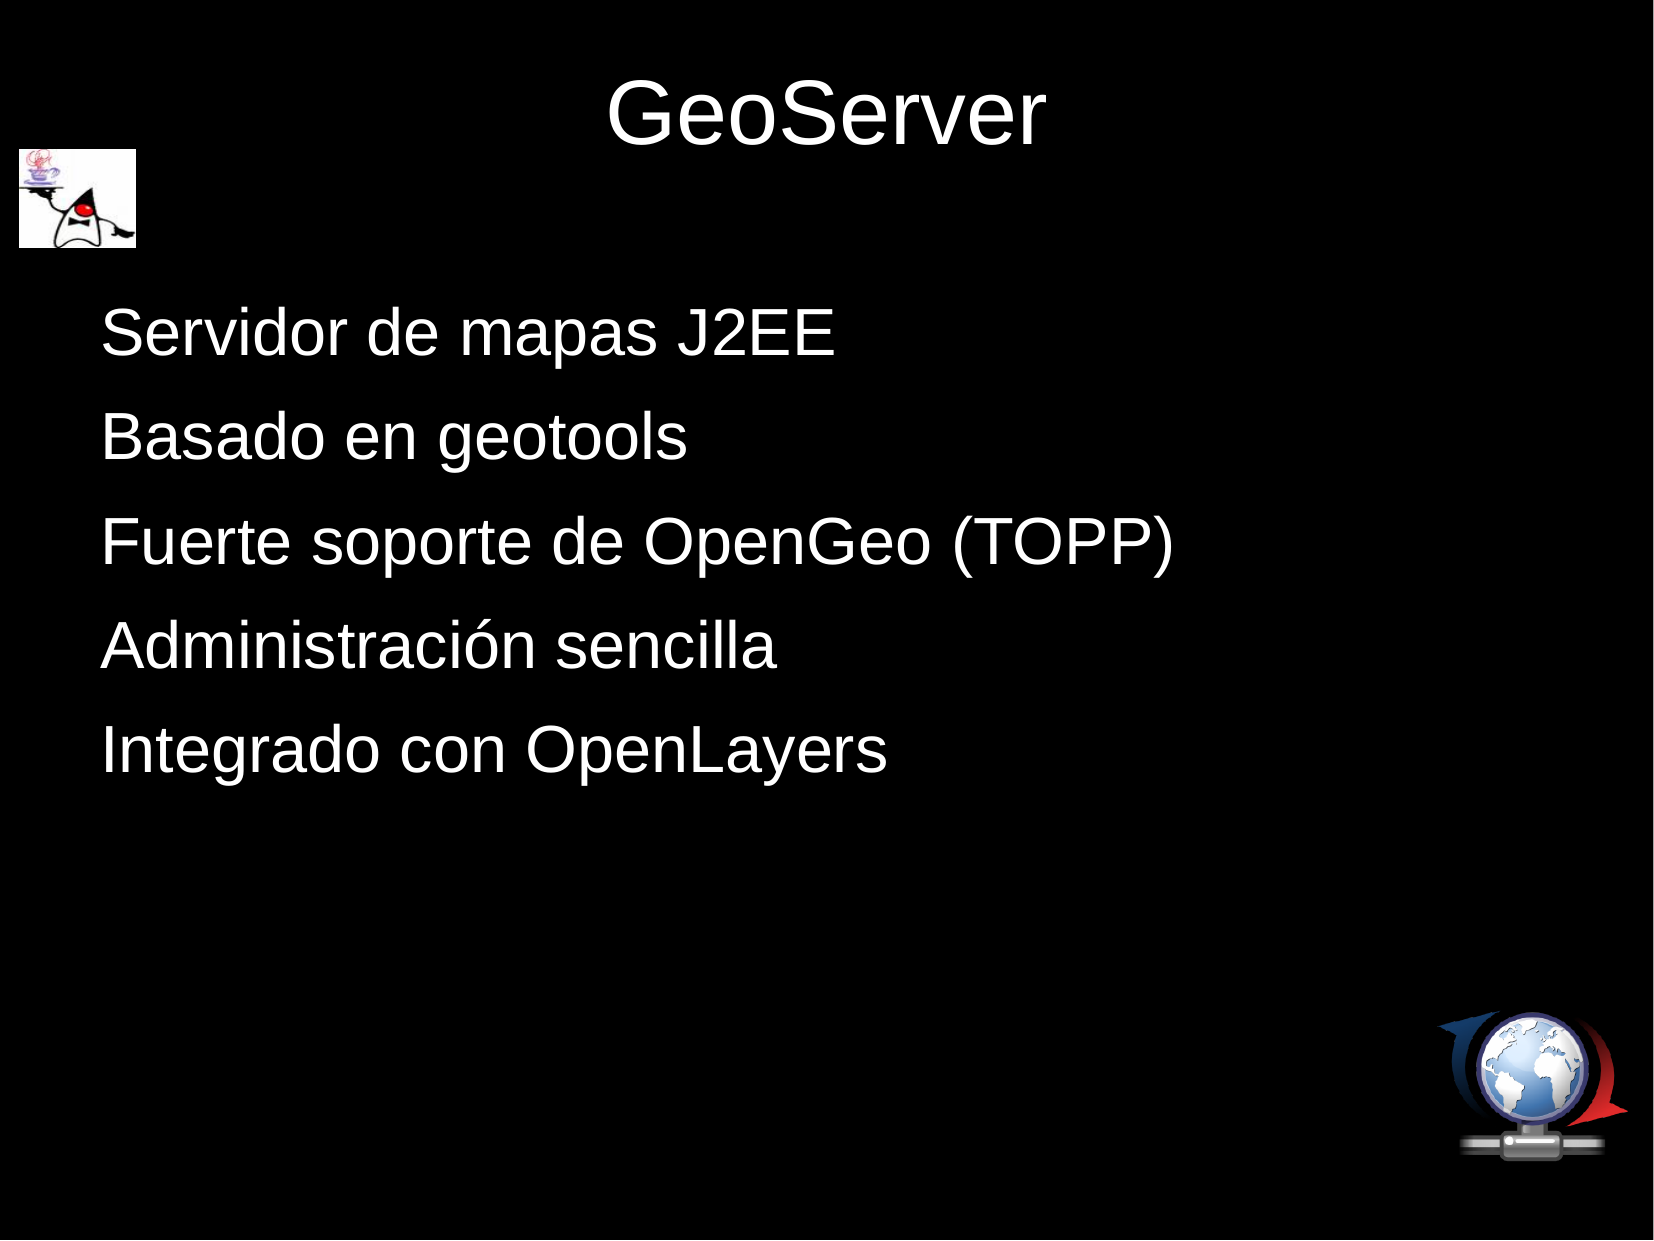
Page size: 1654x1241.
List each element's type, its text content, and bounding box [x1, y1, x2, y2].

title GeoServer [82, 49, 1571, 178]
picture [1437, 1008, 1628, 1172]
picture [19, 149, 136, 248]
list Servidor de mapas J2EE Basado en geotools Fuerte soporte de OpenGeo (TOPP) Administración sencilla Integrado con OpenLayers [82, 295, 1571, 788]
